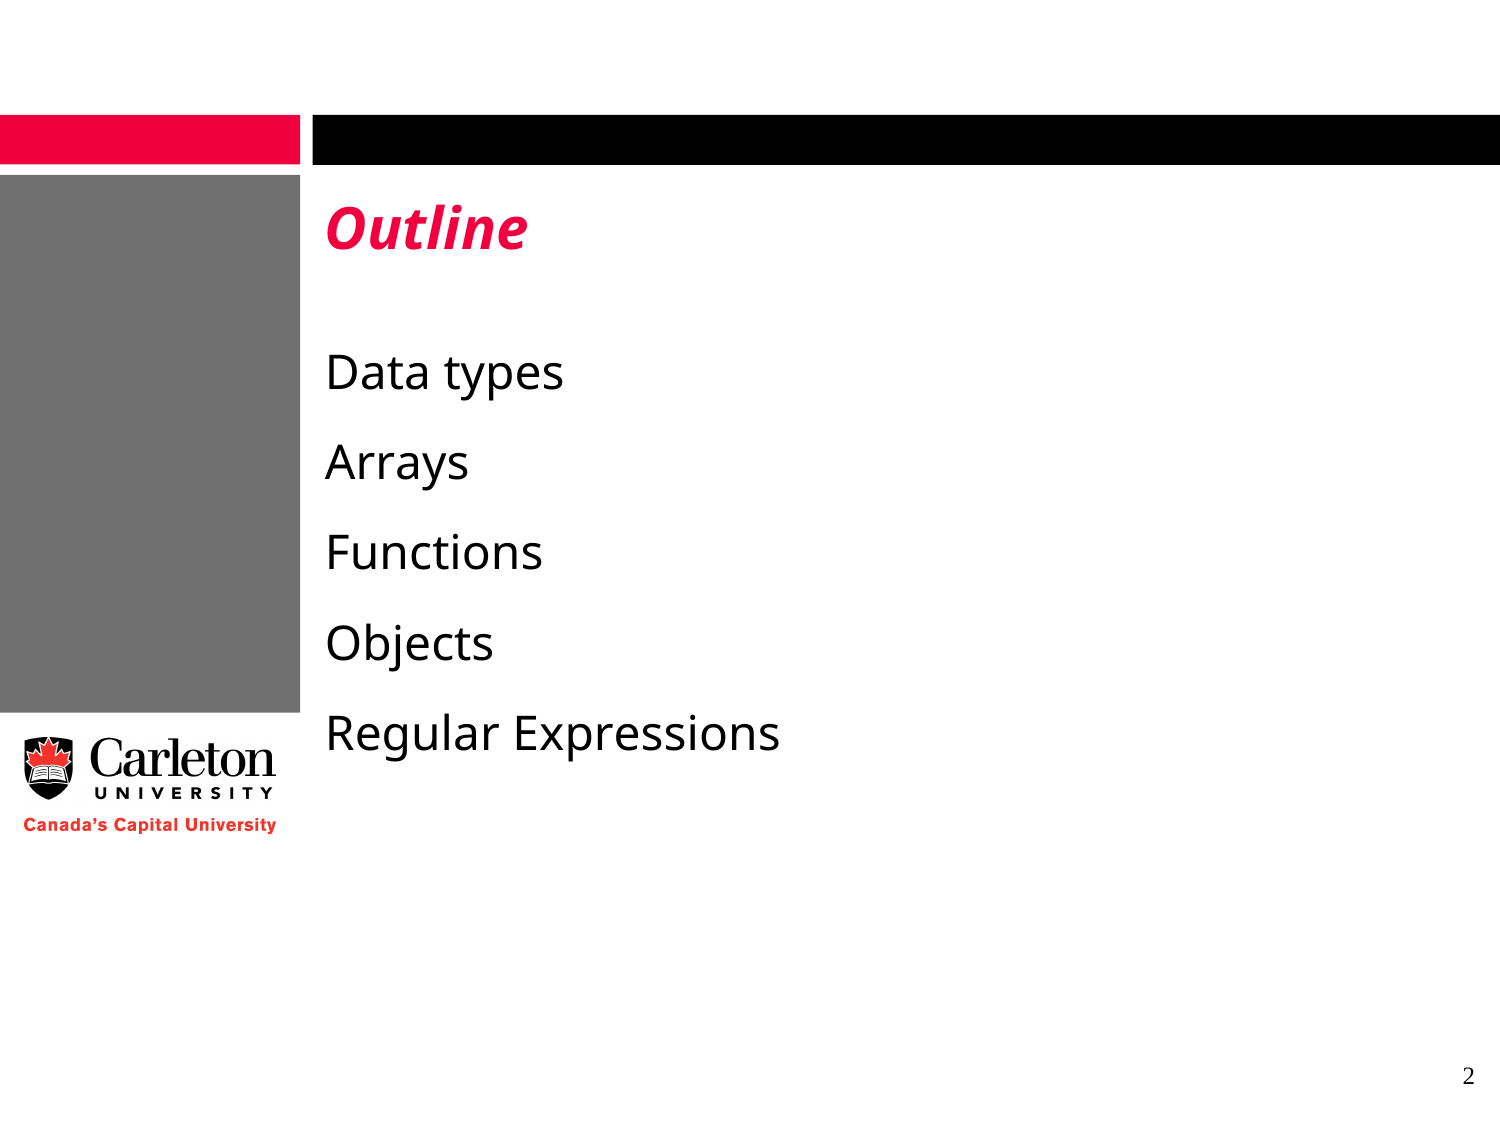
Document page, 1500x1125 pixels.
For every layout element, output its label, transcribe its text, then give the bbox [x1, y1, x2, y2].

picture [24, 737, 276, 834]
list Data types Arrays Functions Objects Regular Expressions [324, 324, 1450, 1051]
title Outline [324, 187, 1450, 324]
